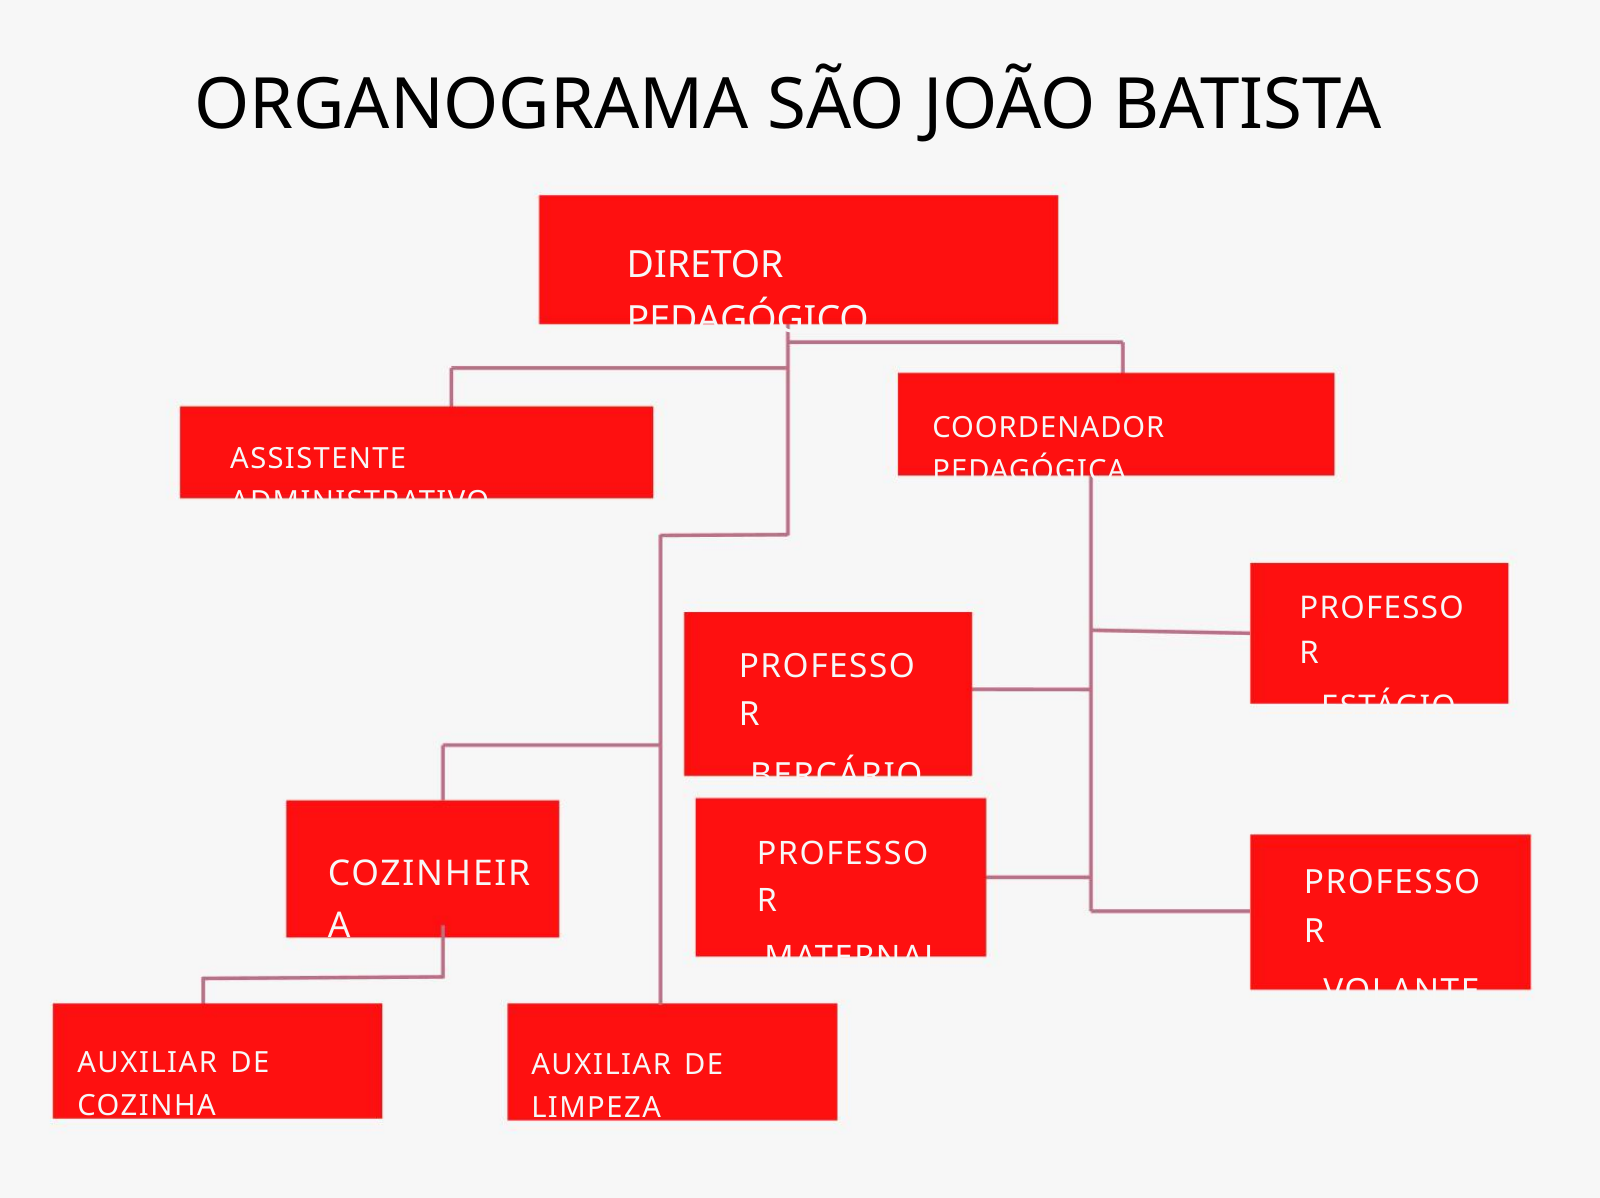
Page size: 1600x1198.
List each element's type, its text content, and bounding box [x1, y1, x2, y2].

text_box AUXILIAR DE LIMPEZA [531, 1038, 842, 1124]
text_box COZINHEIRA [327, 840, 543, 945]
text_box AUXILIAR DE COZINHA [77, 1035, 391, 1122]
text_box PROFESSOR VOLANTE [1304, 851, 1502, 1010]
text_box ASSISTENTE ADMINISTRATIVO [230, 431, 636, 518]
text_box [0, 0, 1600, 1198]
text_box ORGANOGRAMA SÃO JOÃO BATISTA [194, 53, 1404, 144]
text_box DIRETOR PEDAGÓGICO [626, 230, 996, 341]
text_box PROFESSOR MATERNAL [756, 823, 950, 975]
text_box PROFESSOR BERÇÁRIO [738, 635, 937, 793]
text_box COORDENADOR PEDAGÓGICA [932, 401, 1326, 486]
text_box PROFESSOR ESTÁGIO [1299, 579, 1485, 724]
